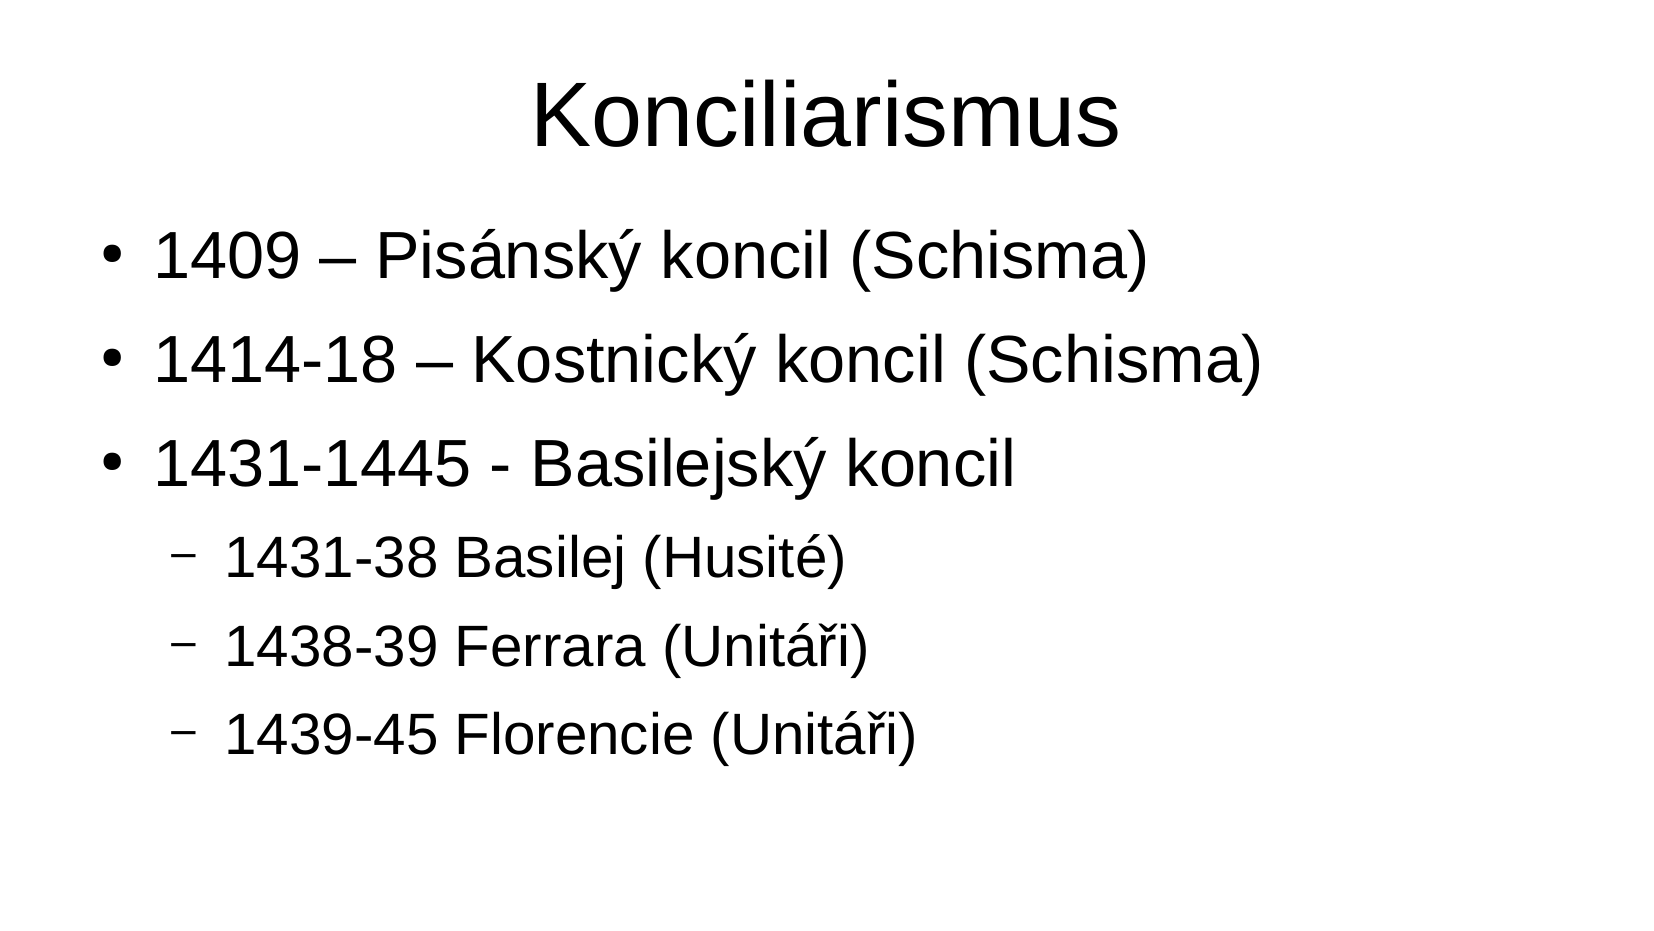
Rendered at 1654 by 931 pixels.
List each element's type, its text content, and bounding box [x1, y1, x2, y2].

title Konciliarismus [82, 37, 1571, 193]
list 1409 – Pisánský koncil (Schisma) 1414-18 – Kostnický koncil (Schisma) 1431-1445 - Basilejský koncil 1431-38 Basilej (Husité) 1438-39 Ferrara (Unitáři) 1439-45 Florencie (Unitáři) [82, 217, 1571, 856]
